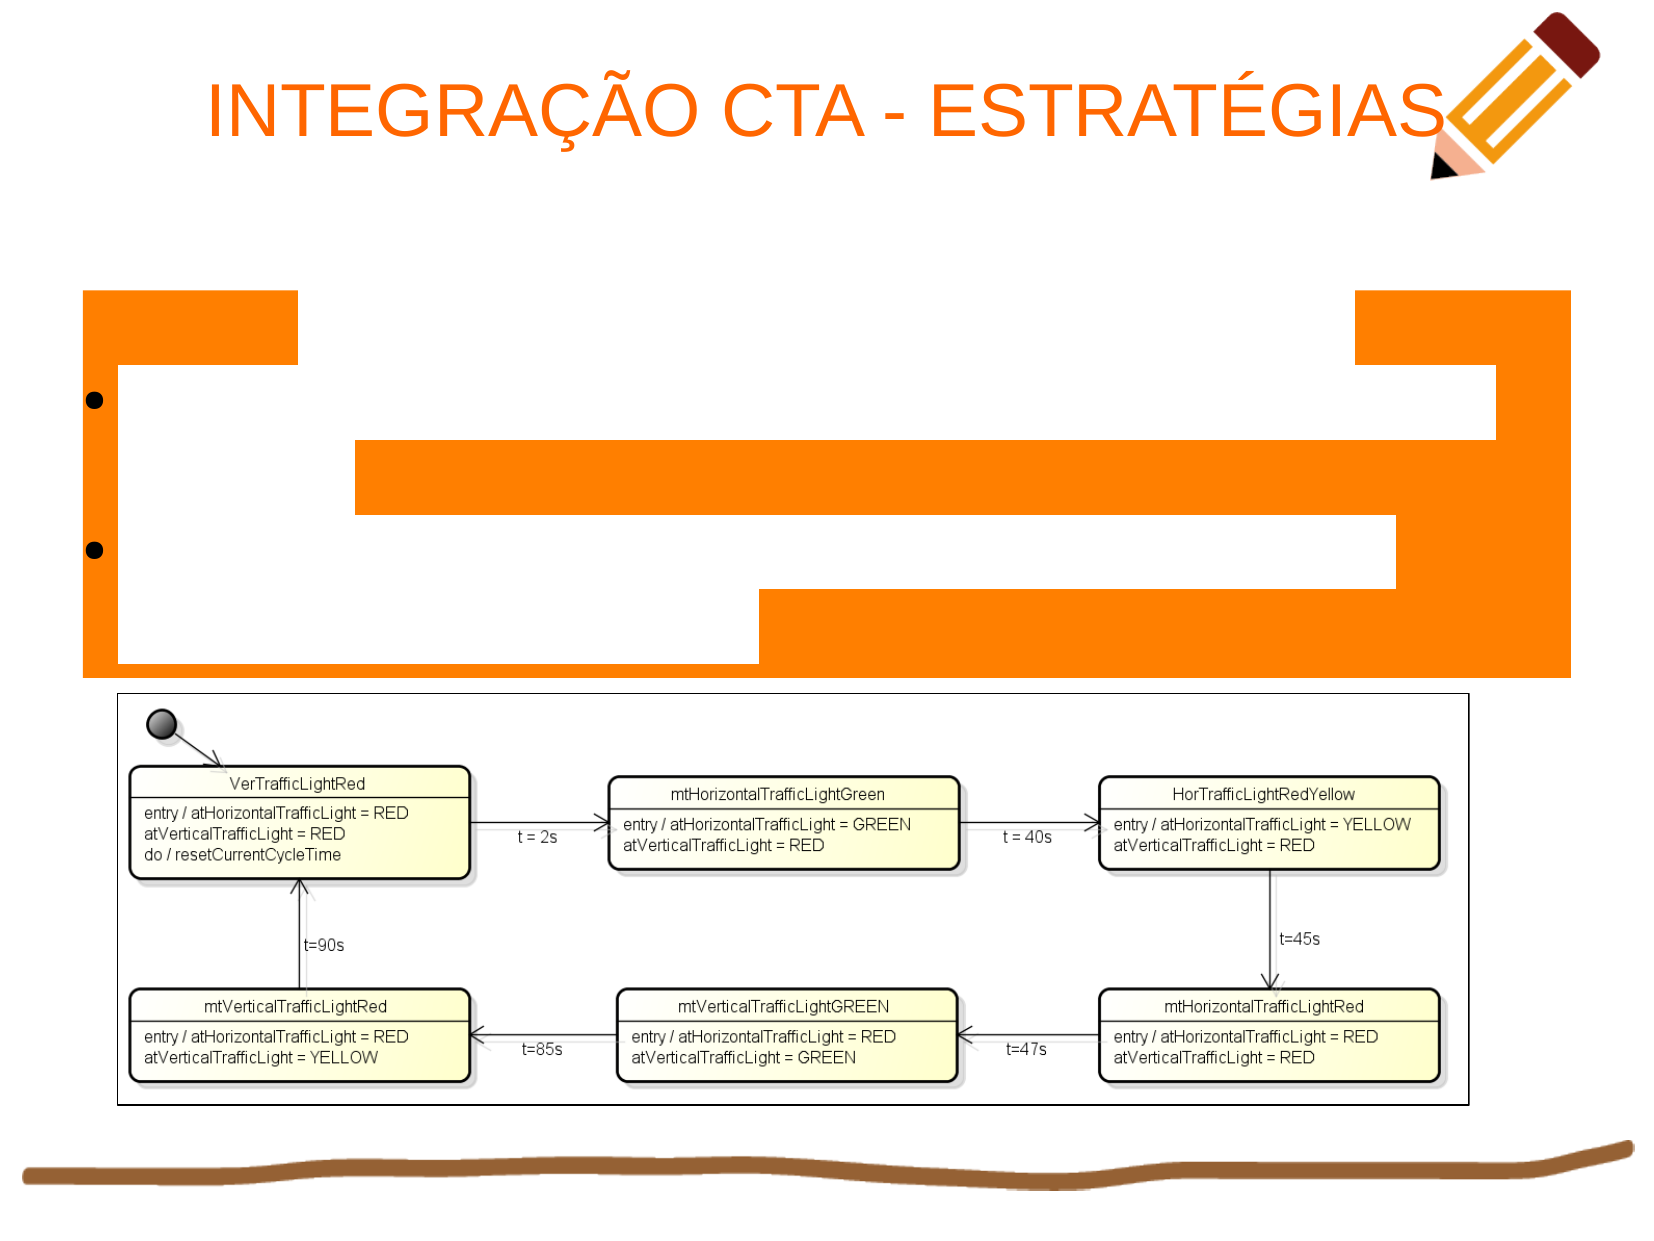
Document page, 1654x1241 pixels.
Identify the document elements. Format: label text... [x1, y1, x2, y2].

text_box CONTROLE INDEPENDENTE – CI Cada semáforo tem tempos fixos para cada estado; Não é considerado nenhum atributo dos semáforos vizinhos. [82, 290, 1571, 678]
picture [1430, 12, 1601, 181]
picture [22, 1140, 1635, 1191]
picture [116, 692, 1470, 1106]
title INTEGRAÇÃO CTA - ESTRATÉGIAS [82, 49, 1571, 172]
